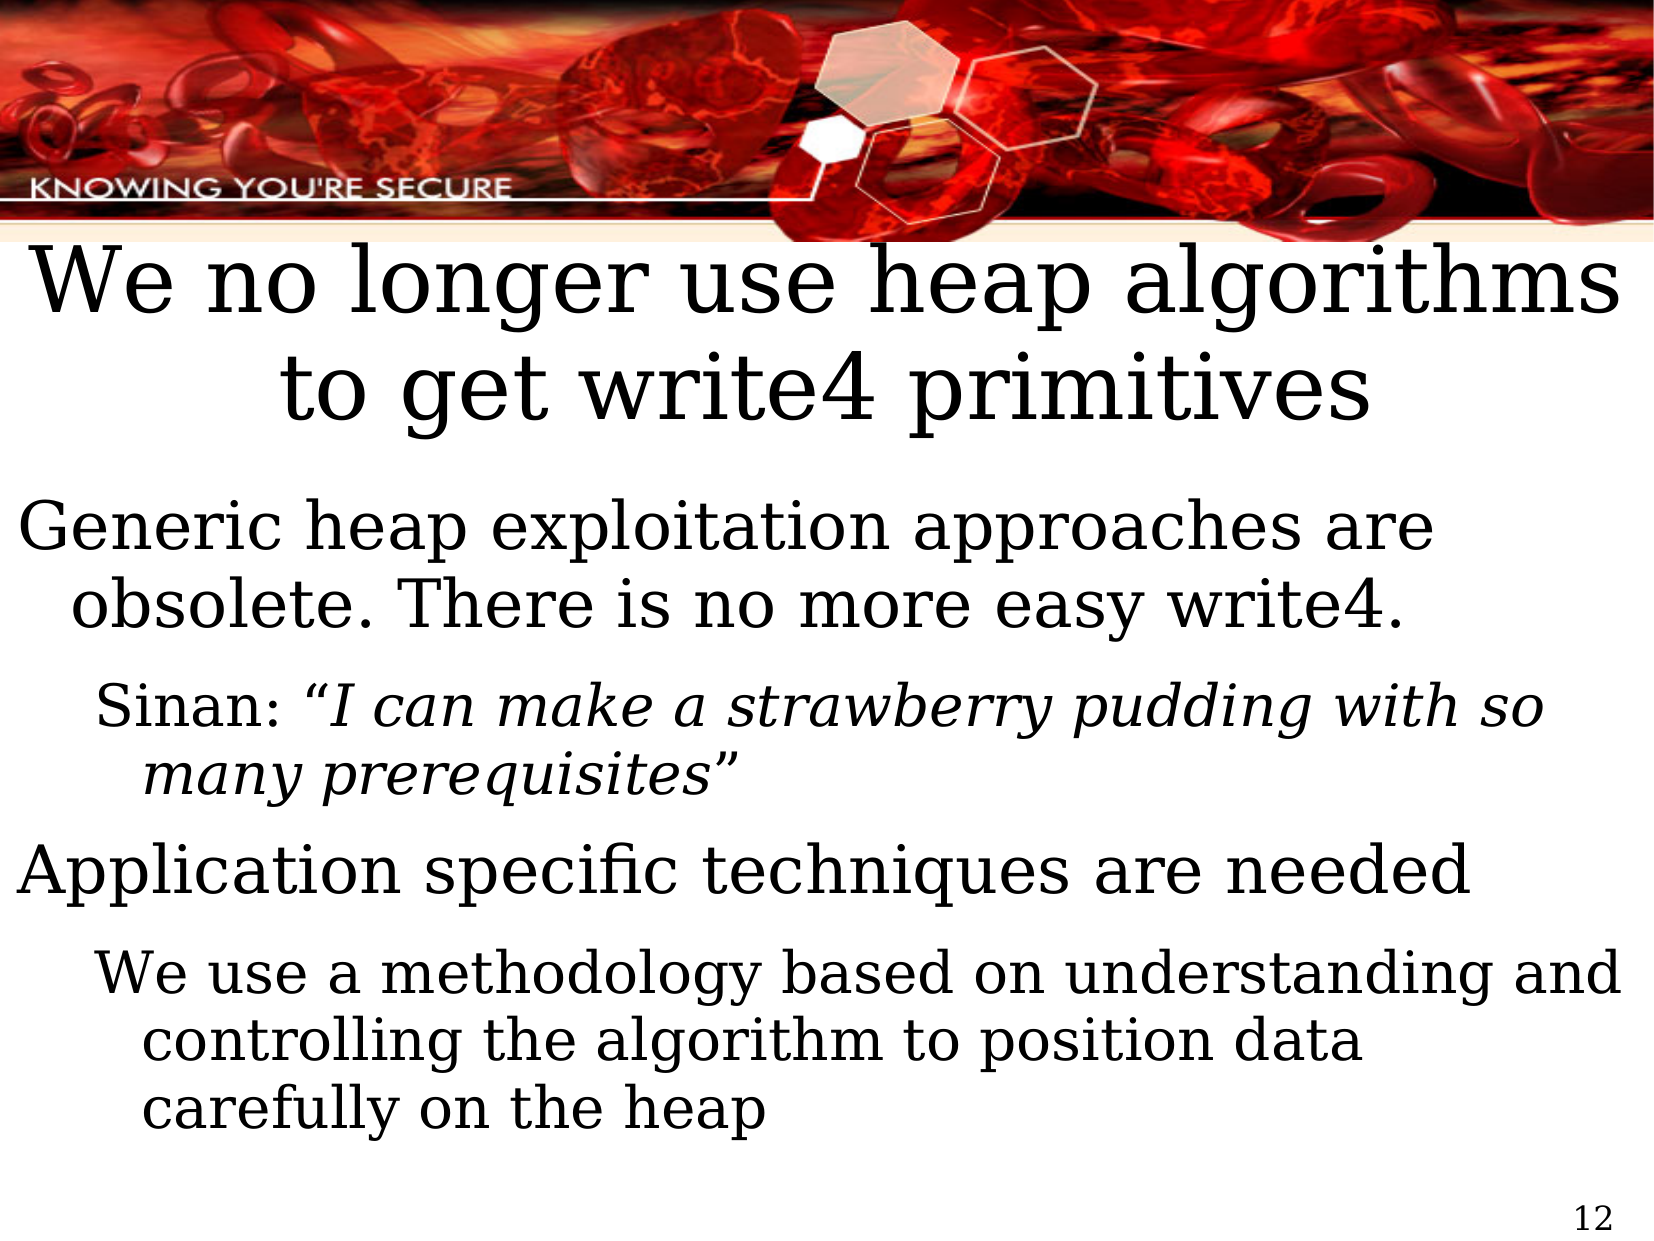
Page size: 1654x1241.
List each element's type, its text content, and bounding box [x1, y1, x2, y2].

list Generic heap exploitation approaches are obsolete. There is no more easy write4. Sinan: “I can make a strawberry pudding with so many prerequisites” Application specific techniques are needed We use a methodology based on understanding and controlling the algorithm to position data carefully on the heap [0, 487, 1625, 1143]
title We no longer use heap algorithms to get write4 primitives [0, 227, 1654, 442]
picture [0, 0, 1654, 227]
